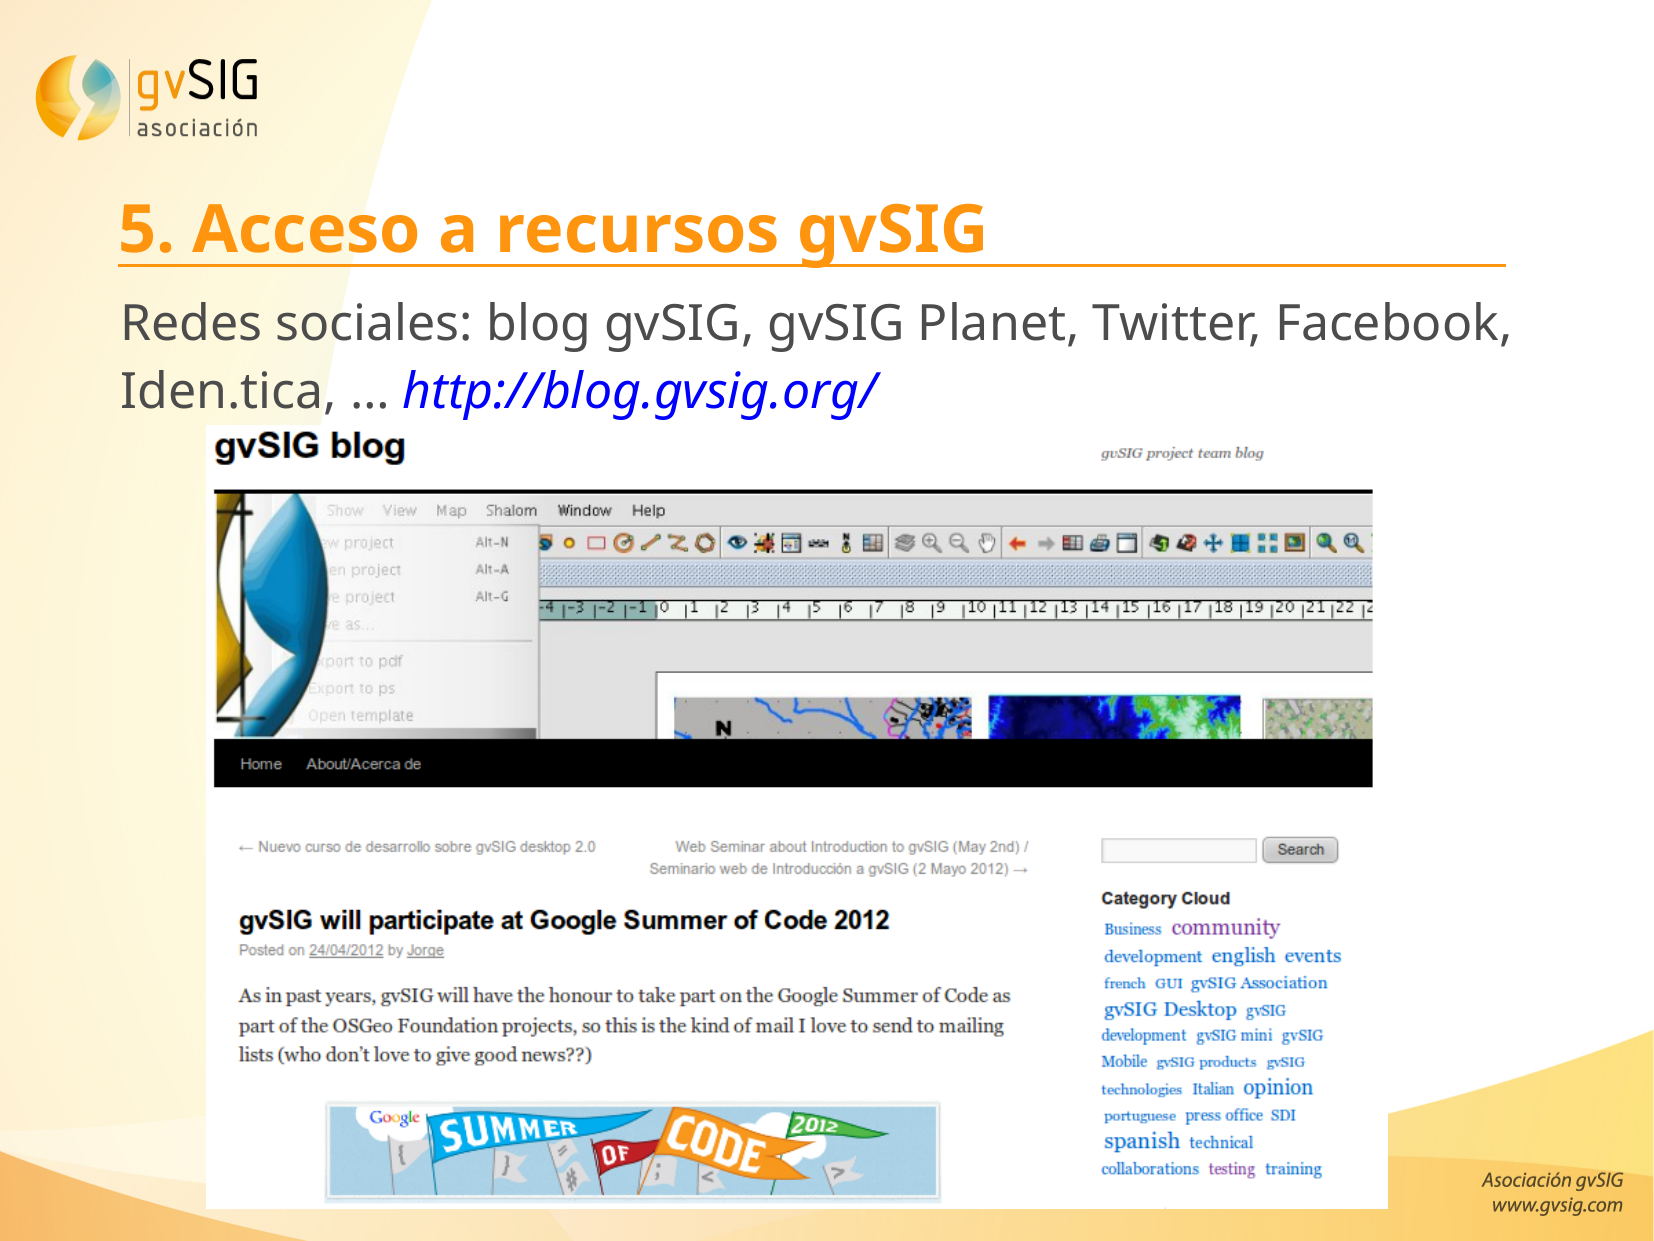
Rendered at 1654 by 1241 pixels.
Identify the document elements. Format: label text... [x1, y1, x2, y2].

text_box Redes sociales: blog gvSIG, gvSIG Planet, Twitter, Facebook, Iden.tica, … http://blog.gvsig.org/ [120, 296, 1536, 414]
title 5. Acceso a recursos gvSIG [118, 177, 1607, 276]
picture [0, 0, 1654, 1241]
